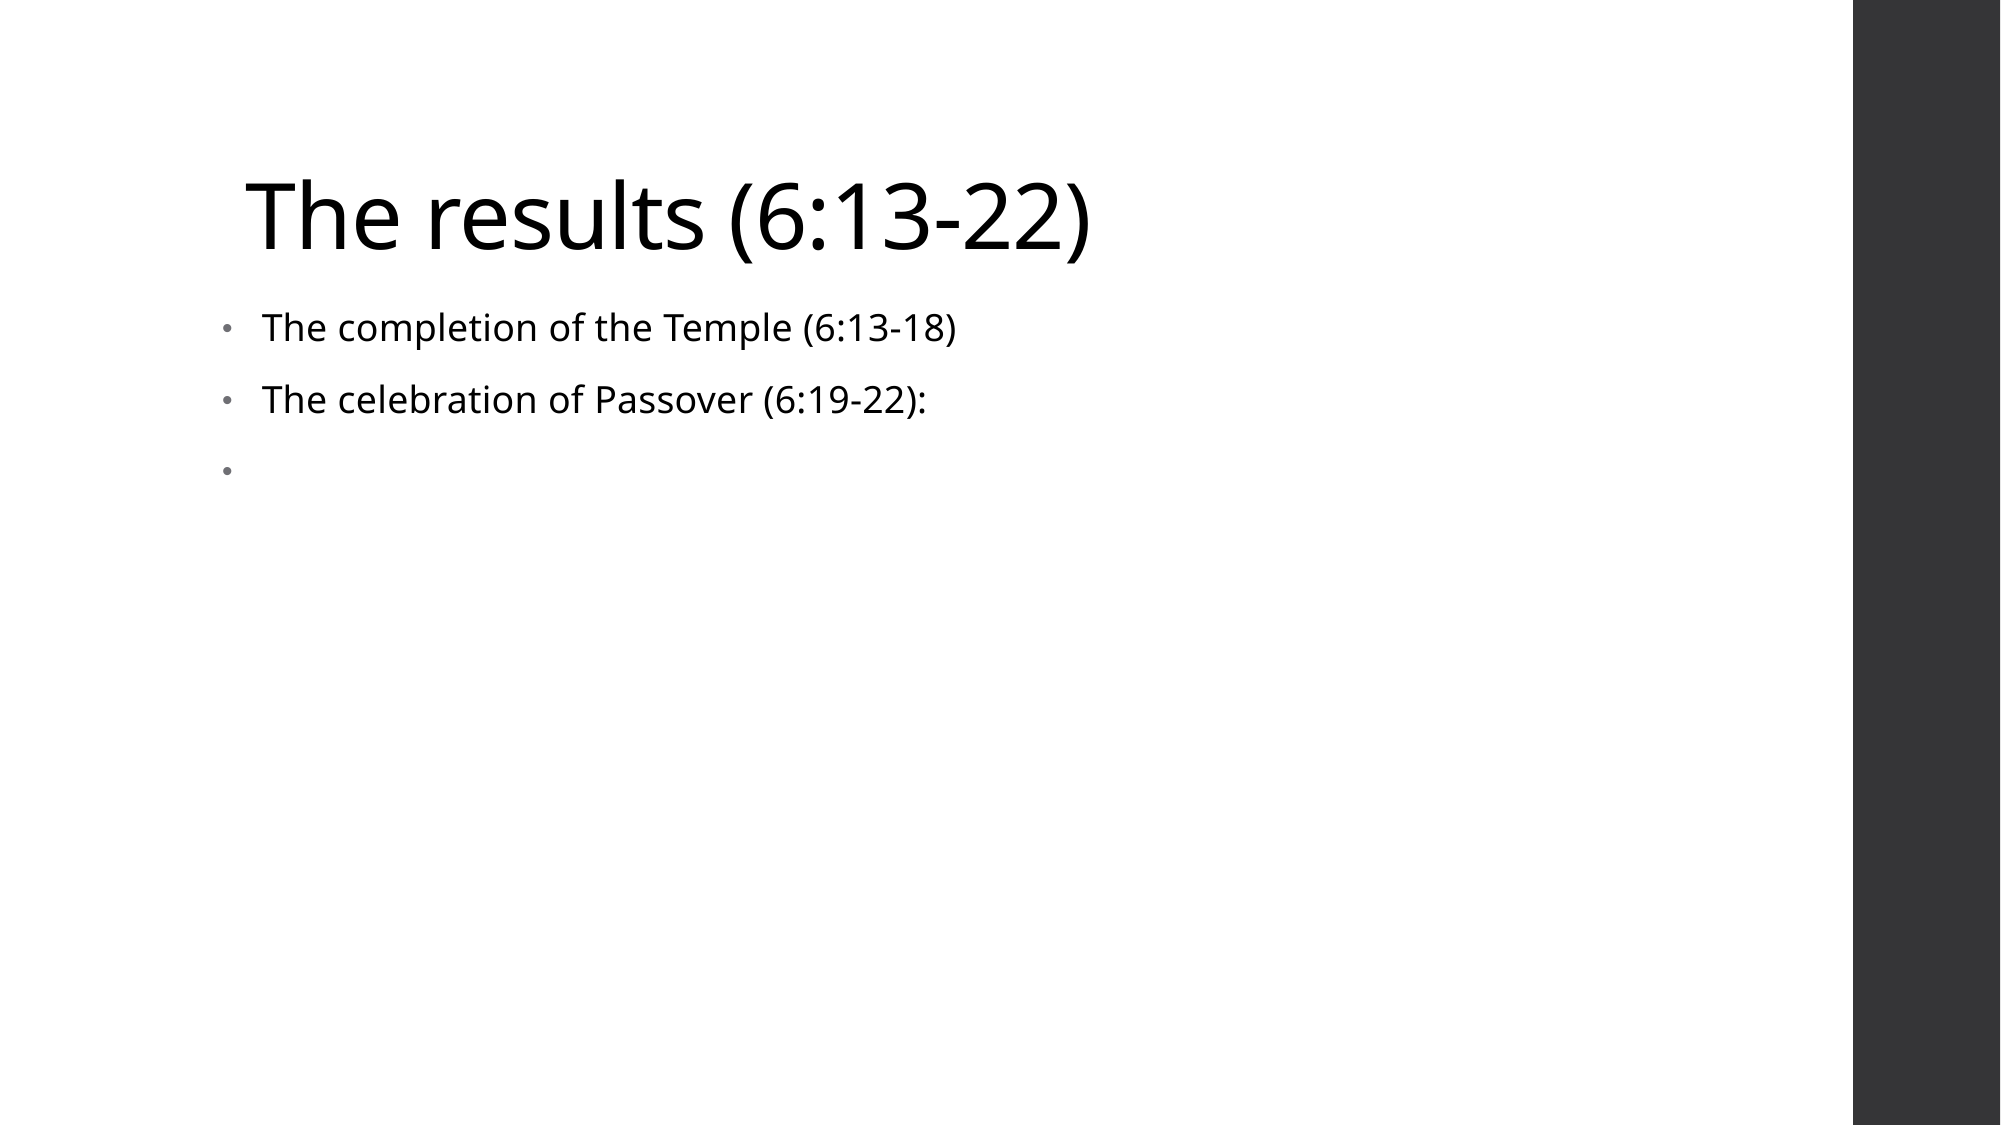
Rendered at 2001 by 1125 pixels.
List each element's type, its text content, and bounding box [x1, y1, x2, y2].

list The completion of the Temple (6:13-18) The celebration of Passover (6:19-22): [206, 299, 1617, 1014]
title The results (6:13-22) [206, 60, 1797, 278]
